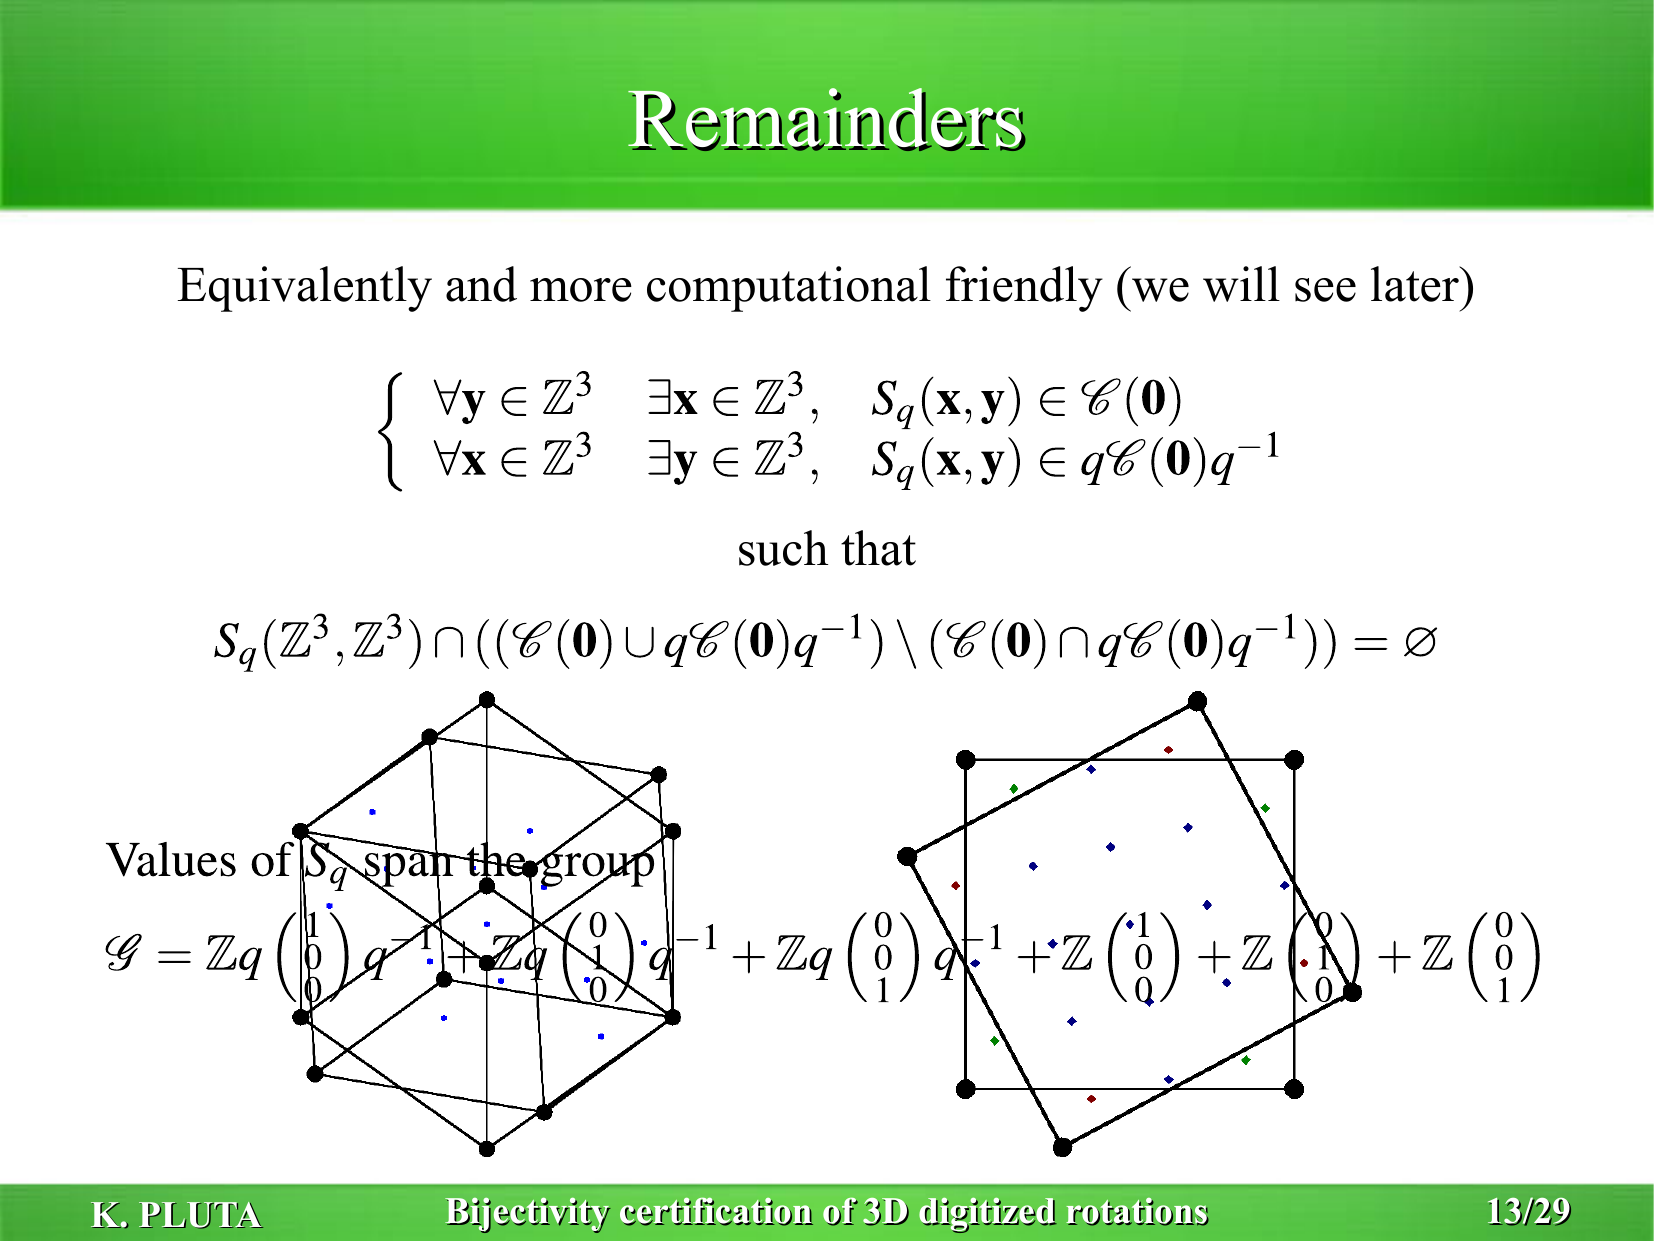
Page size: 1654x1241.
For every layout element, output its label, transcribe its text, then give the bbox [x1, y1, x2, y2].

text_box [213, 613, 1441, 672]
text_box such that [722, 513, 932, 584]
text_box [105, 911, 1549, 1003]
text_box [105, 841, 656, 892]
picture [0, 0, 1654, 1241]
title Remainders [82, 47, 1571, 189]
text_box [371, 370, 1283, 492]
text_box Equivalently and more computational friendly (we will see later) [156, 249, 1498, 321]
